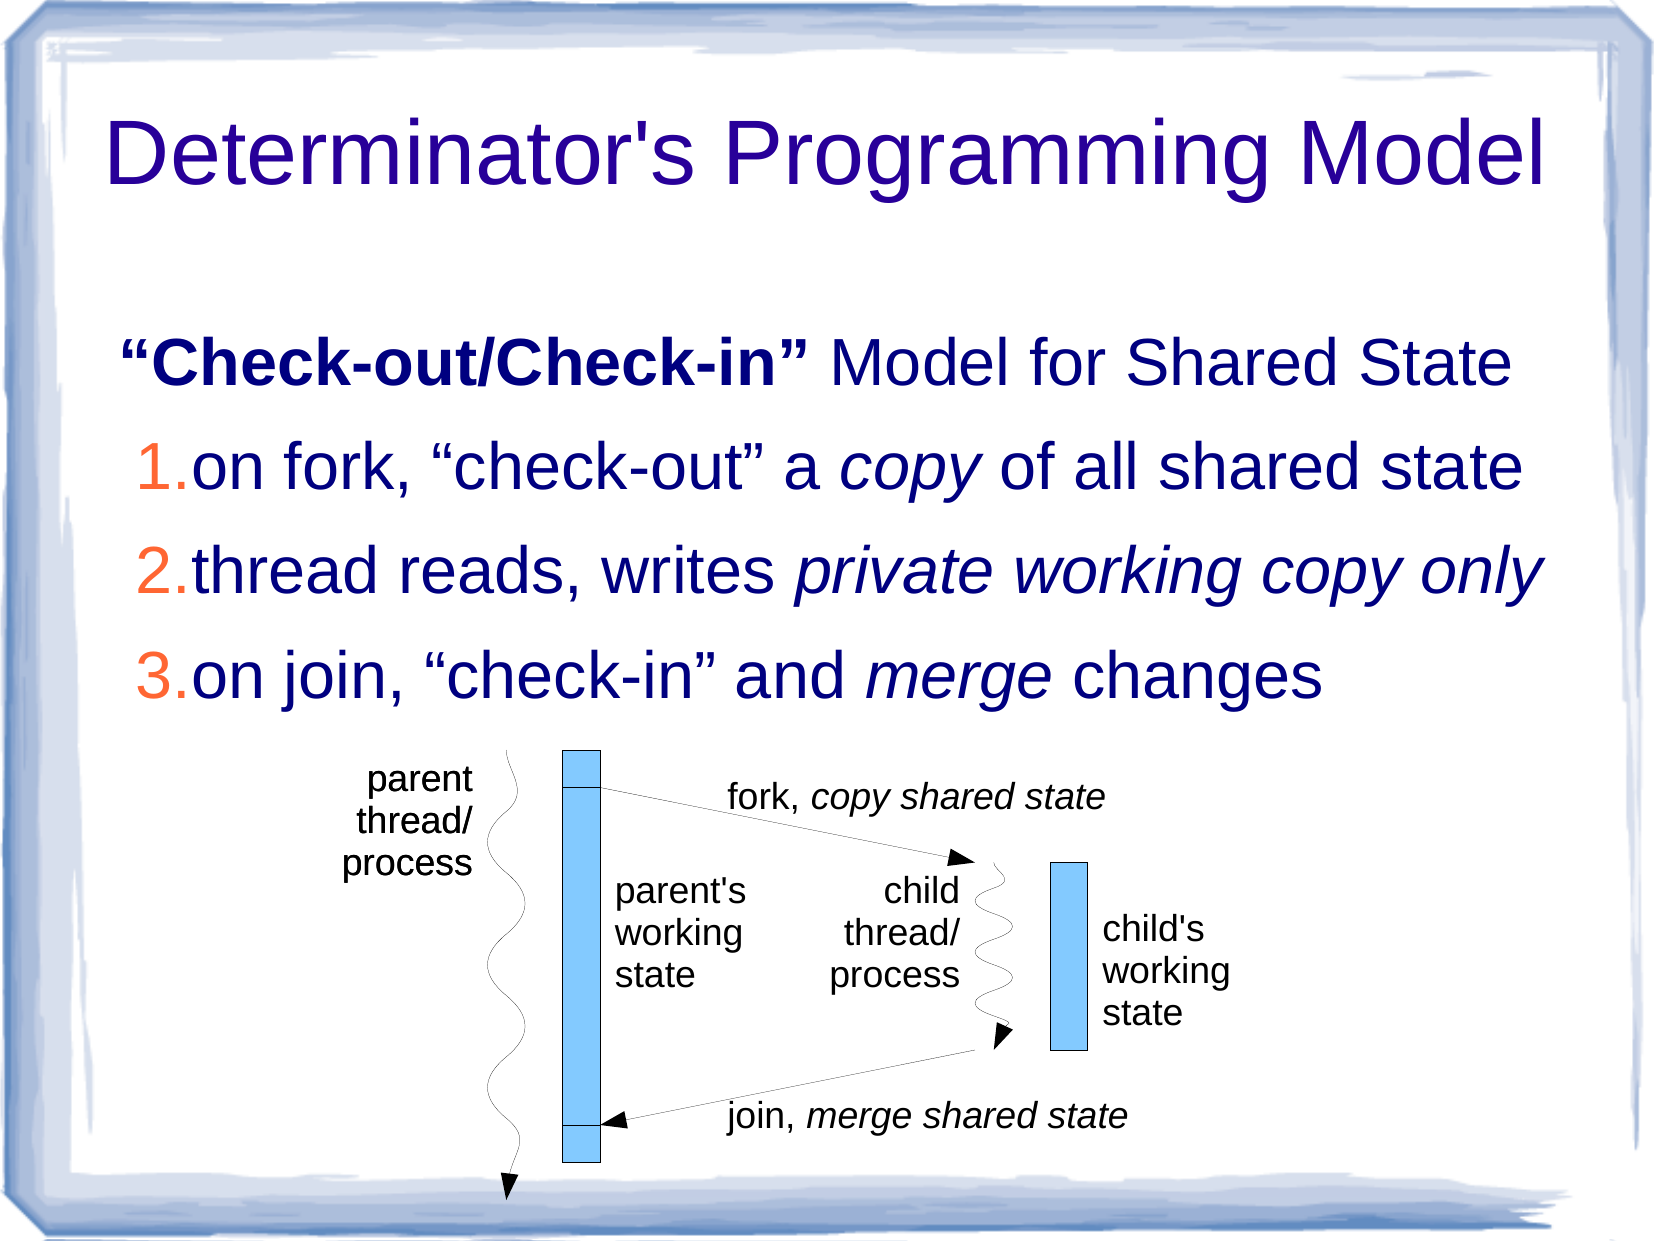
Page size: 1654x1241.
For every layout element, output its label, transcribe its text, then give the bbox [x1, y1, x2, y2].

text_box child thread/ process [788, 862, 976, 1004]
text_box fork, copy shared state [712, 768, 1201, 826]
text_box [1050, 862, 1088, 1051]
picture [0, 0, 1654, 1241]
text_box child's working state [1087, 900, 1276, 1041]
text_box [562, 750, 601, 1163]
text_box parent thread/ process [300, 750, 488, 891]
text_box parent's working state [600, 862, 788, 1004]
text_box join, merge shared state [712, 1087, 1201, 1145]
list “Check-out/Check-in” Model for Shared State on fork, “check-out” a copy of all shared state thread reads, writes private working copy only on join, “check-in” and merge changes [118, 324, 1571, 713]
title Determinator's Programming Model [82, 56, 1571, 250]
